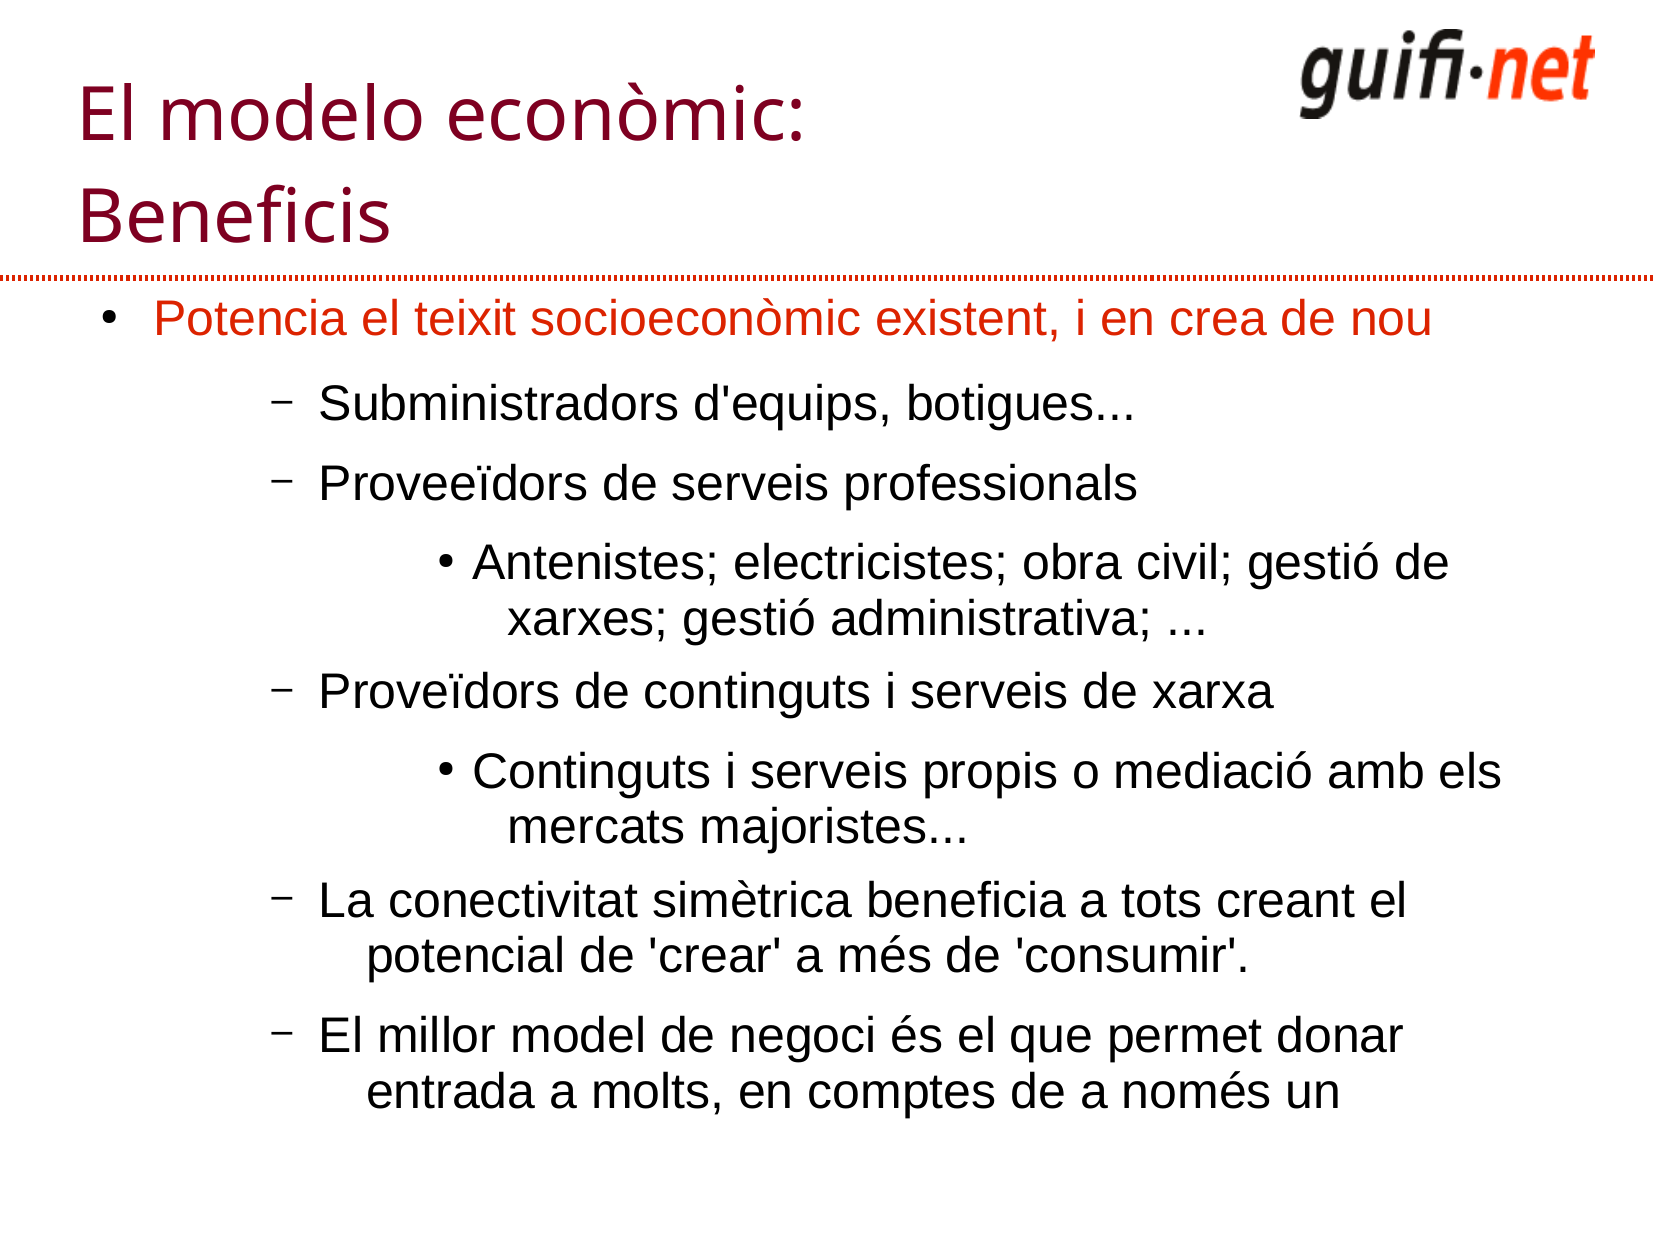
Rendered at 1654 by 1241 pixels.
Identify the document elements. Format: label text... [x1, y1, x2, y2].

title El modelo econòmic: Beneficis [76, 66, 1093, 259]
picture [1299, 29, 1595, 119]
list Potencia el teixit socioeconòmic existent, i en crea de nou Subministradors d'equips, botigues... Proveeïdors de serveis professionals Antenistes; electricistes; obra civil; gestió de xarxes; gestió administrativa; ... Proveïdors de continguts i serveis de xarxa Continguts i serveis propis o mediació amb els mercats majoristes... La conectivitat simètrica beneficia a tots creant el potencial de 'crear' a més de 'consumir'. El millor model de negoci és el que permet donar entrada a molts, en comptes de a només un [82, 290, 1571, 1119]
